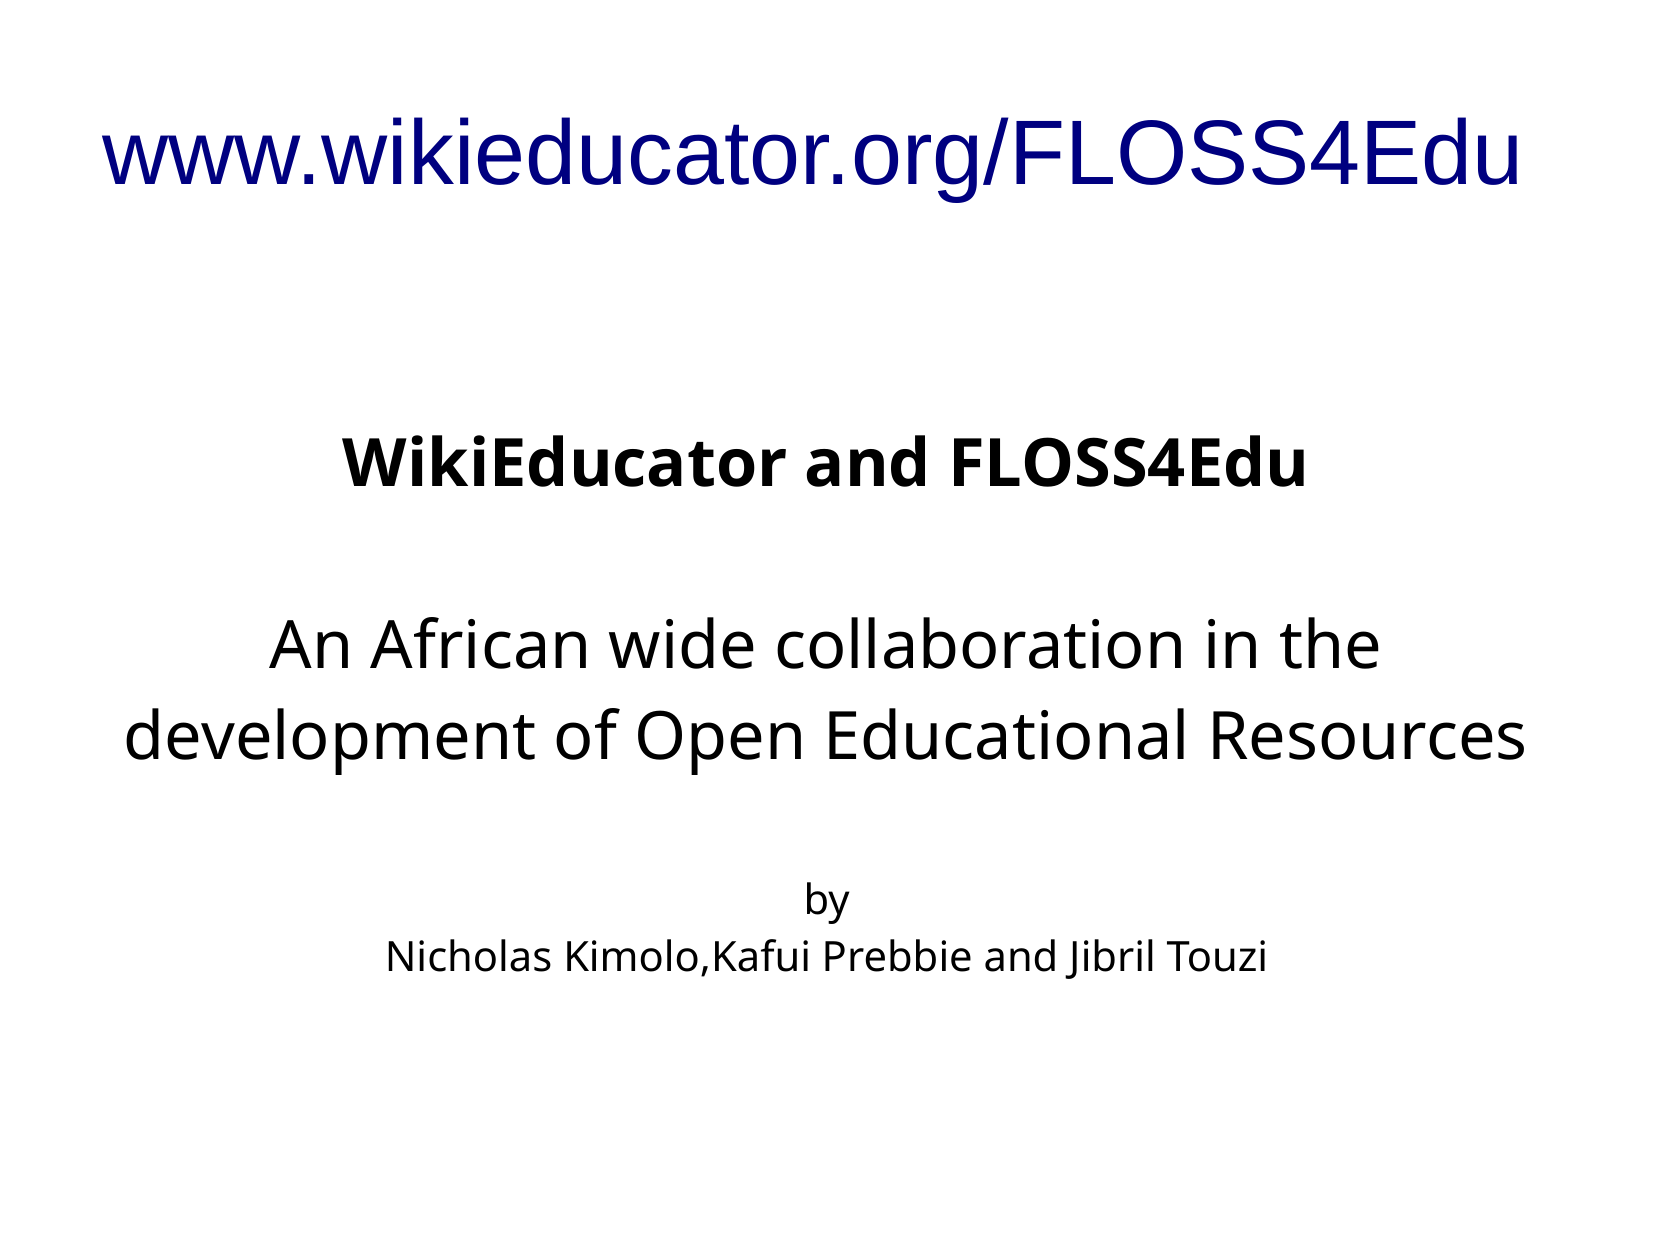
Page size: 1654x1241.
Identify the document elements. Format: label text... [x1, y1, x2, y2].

text_box WikiEducator and FLOSS4Edu An African wide collaboration in the development of Open Educational Resources by Nicholas Kimolo,Kafui Prebbie and Jibril Touzi [82, 297, 1571, 1102]
title www.wikieducator.org/FLOSS4Edu [82, 49, 1571, 257]
